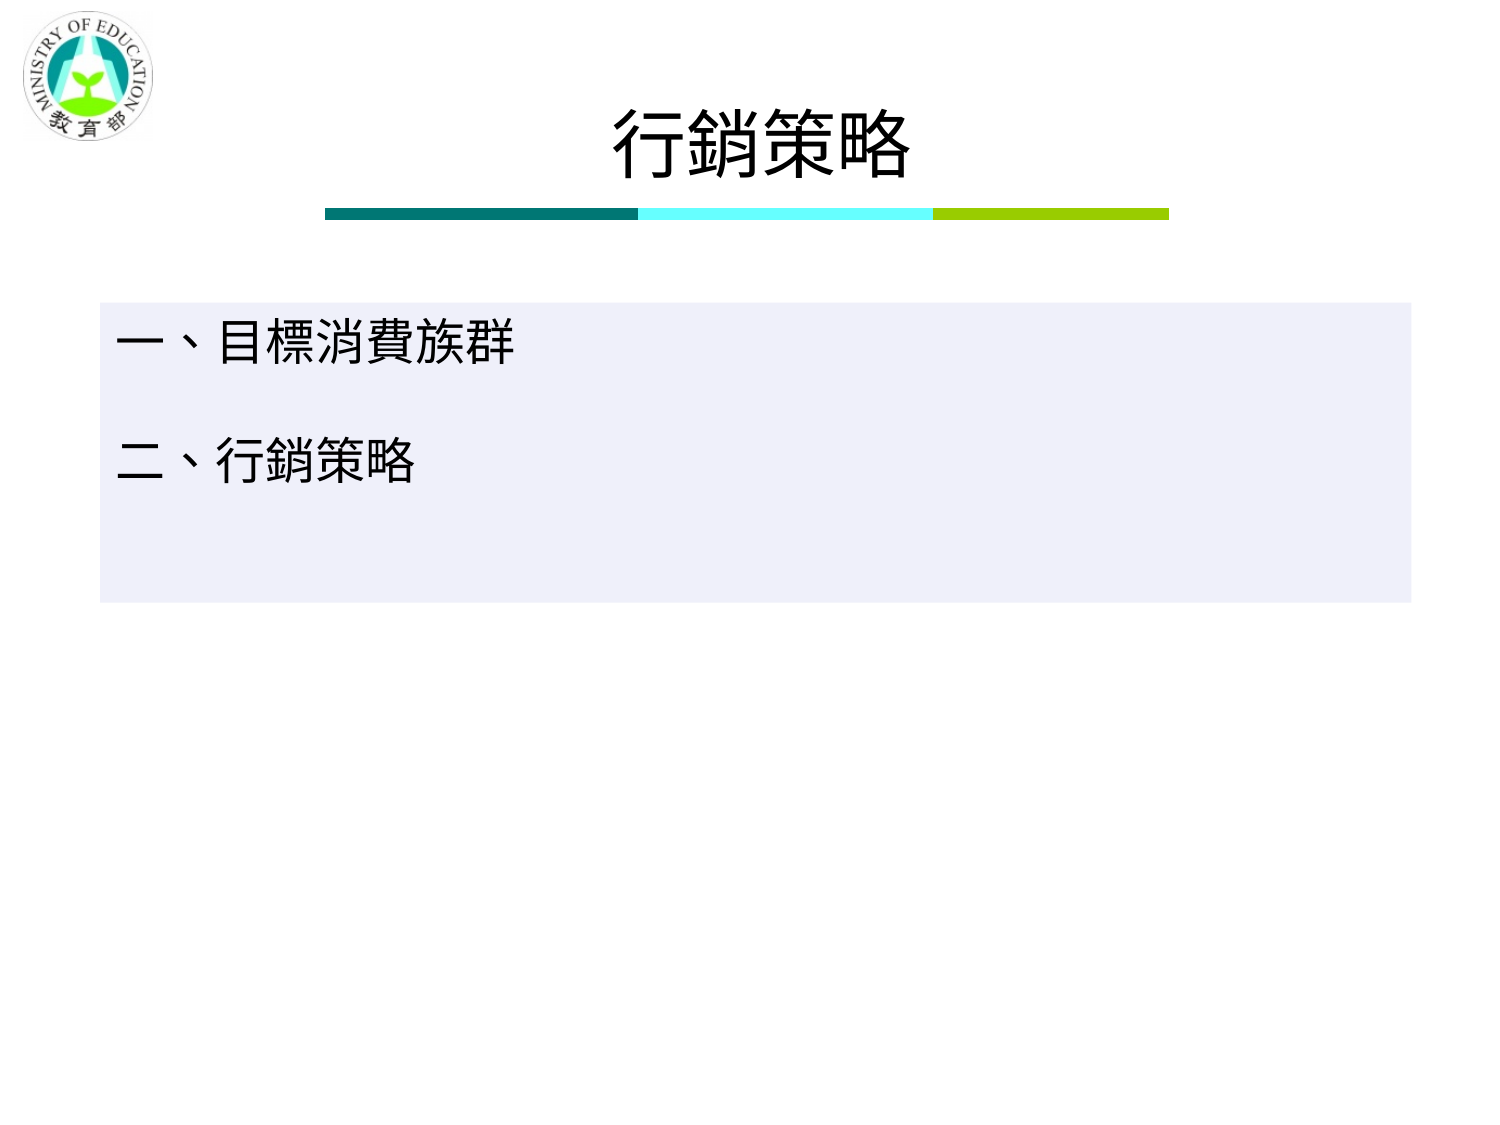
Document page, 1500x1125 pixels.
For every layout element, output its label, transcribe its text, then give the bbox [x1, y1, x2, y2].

text_box 一、目標消費族群 二、行銷策略 [100, 303, 1411, 603]
text_box 行銷策略 [596, 90, 935, 195]
